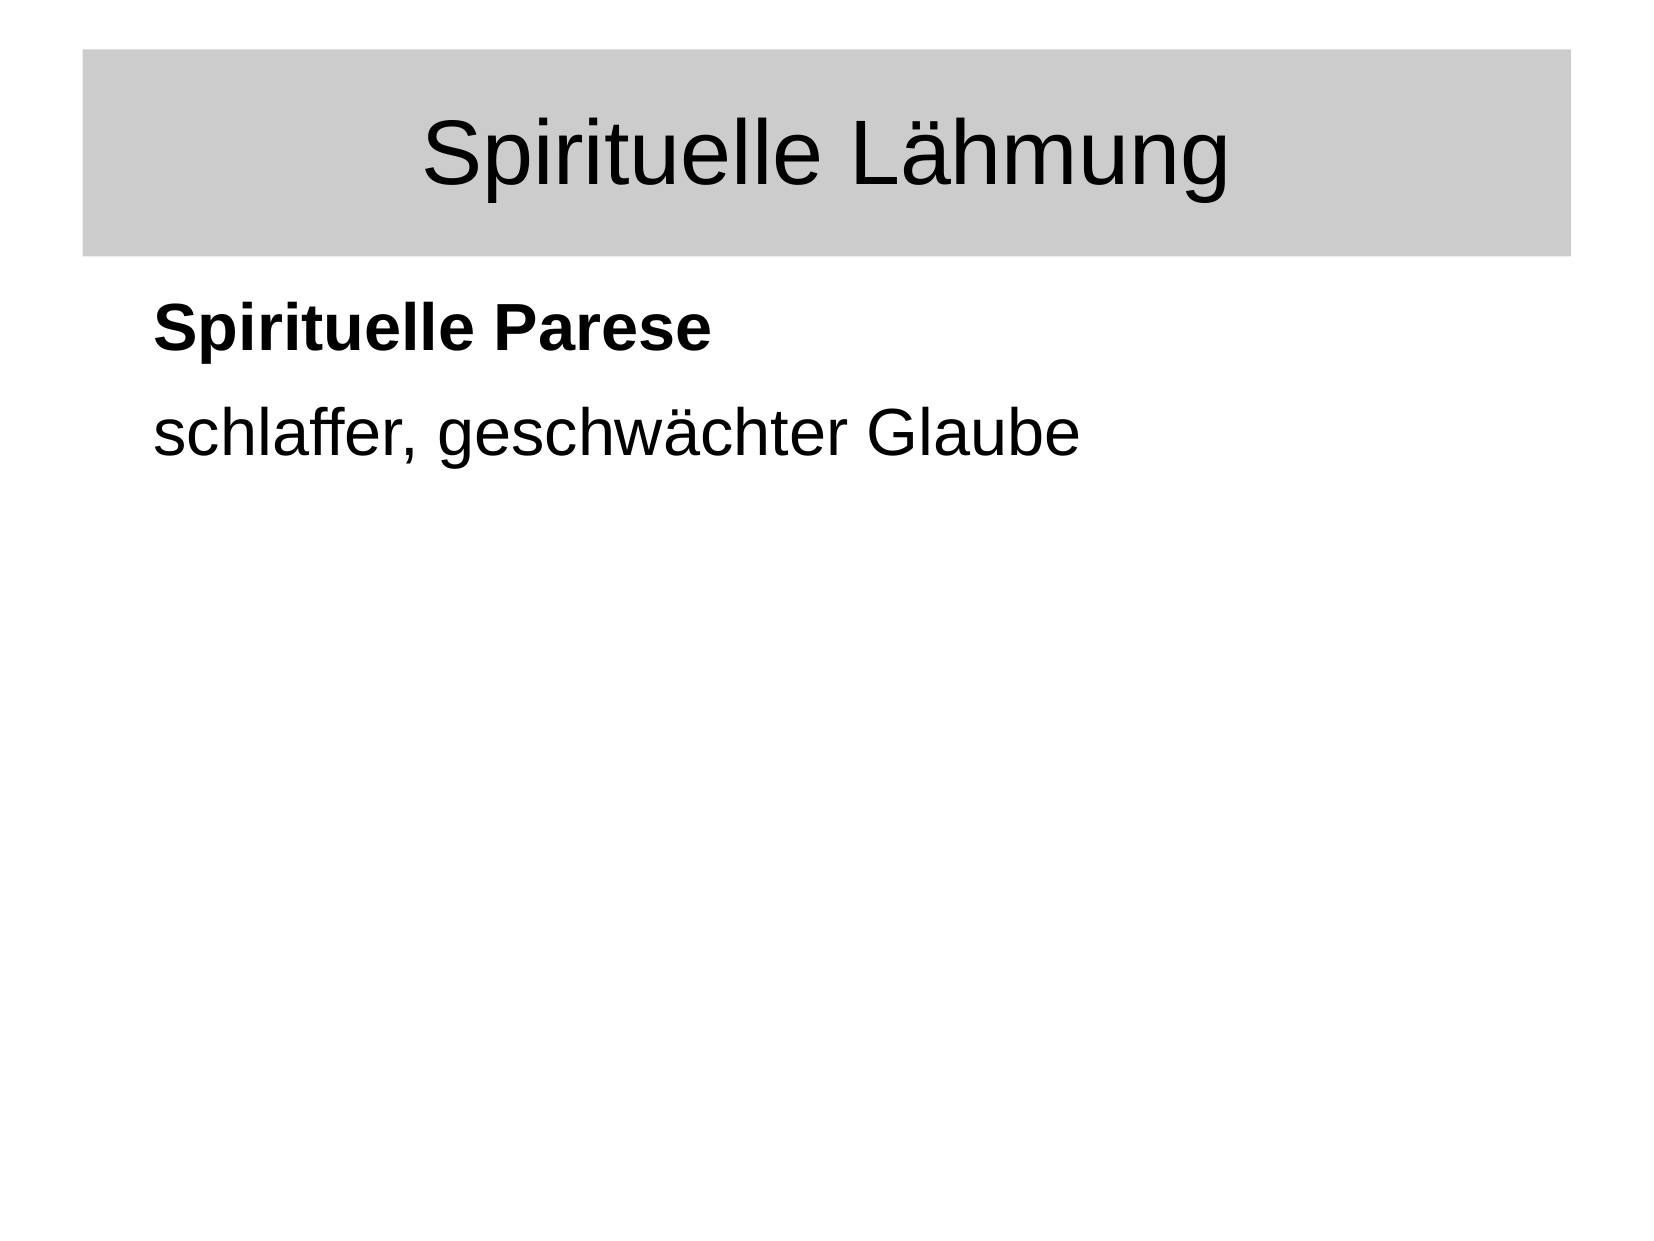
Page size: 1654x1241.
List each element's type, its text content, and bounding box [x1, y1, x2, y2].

title Spirituelle Lähmung [82, 49, 1571, 257]
list Spirituelle Parese schlaffer, geschwächter Glaube [82, 290, 1571, 1109]
